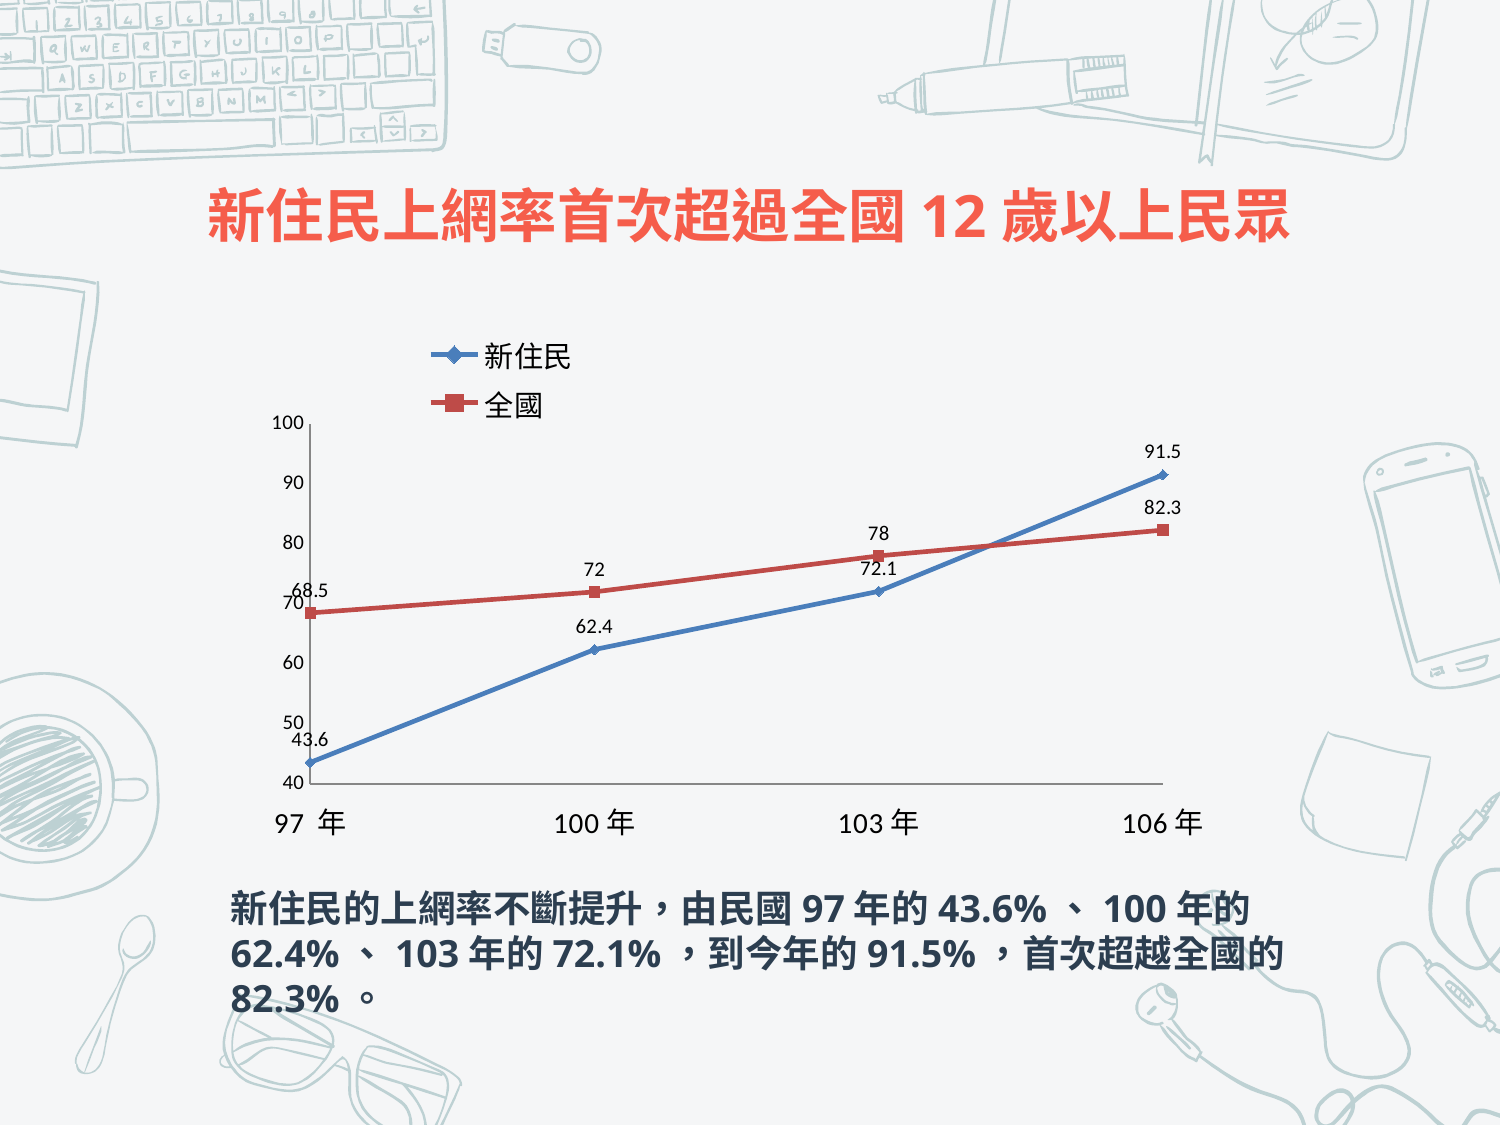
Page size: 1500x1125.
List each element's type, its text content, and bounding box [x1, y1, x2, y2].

title 新住民上網率首次超過全國12歲以上民眾 [185, 136, 1315, 264]
list 新住民的上網率不斷提升，由民國97年的43.6%、100年的62.4%、103年的72.1%，到今年的91.5%，首次超越全國的82.3%。 [194, 869, 1400, 1063]
chart [194, 302, 1267, 847]
